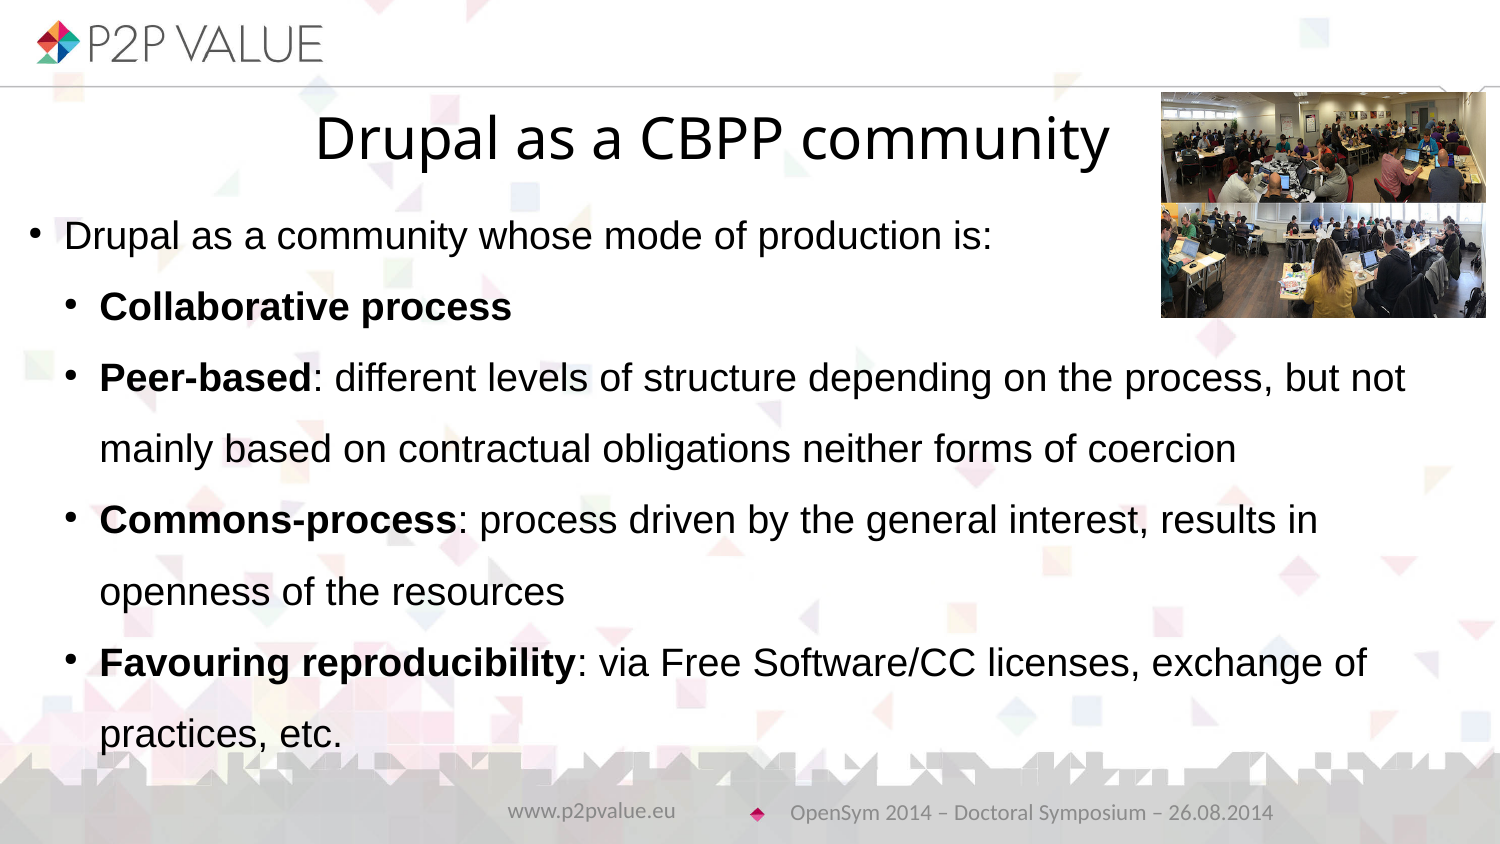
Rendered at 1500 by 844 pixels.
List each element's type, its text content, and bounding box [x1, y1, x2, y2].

text_box OpenSym 2014 – Doctoral Symposium – 26.08.2014 [777, 788, 1470, 834]
title Drupal as a CBPP community [60, 92, 1161, 180]
subtitle Drupal as a community whose mode of production is: Collaborative process Peer-based: different levels of structure depending on the process, but not mainly based on contractual obligations neither forms of coercion Commons-process: process driven by the general interest, results in openness of the resources Favouring reproducibility: via Free Software/CC licenses, exchange of practices, etc. [15, 180, 1496, 844]
text_box www.p2pvalue.eu [501, 789, 720, 829]
picture [0, 0, 1500, 844]
